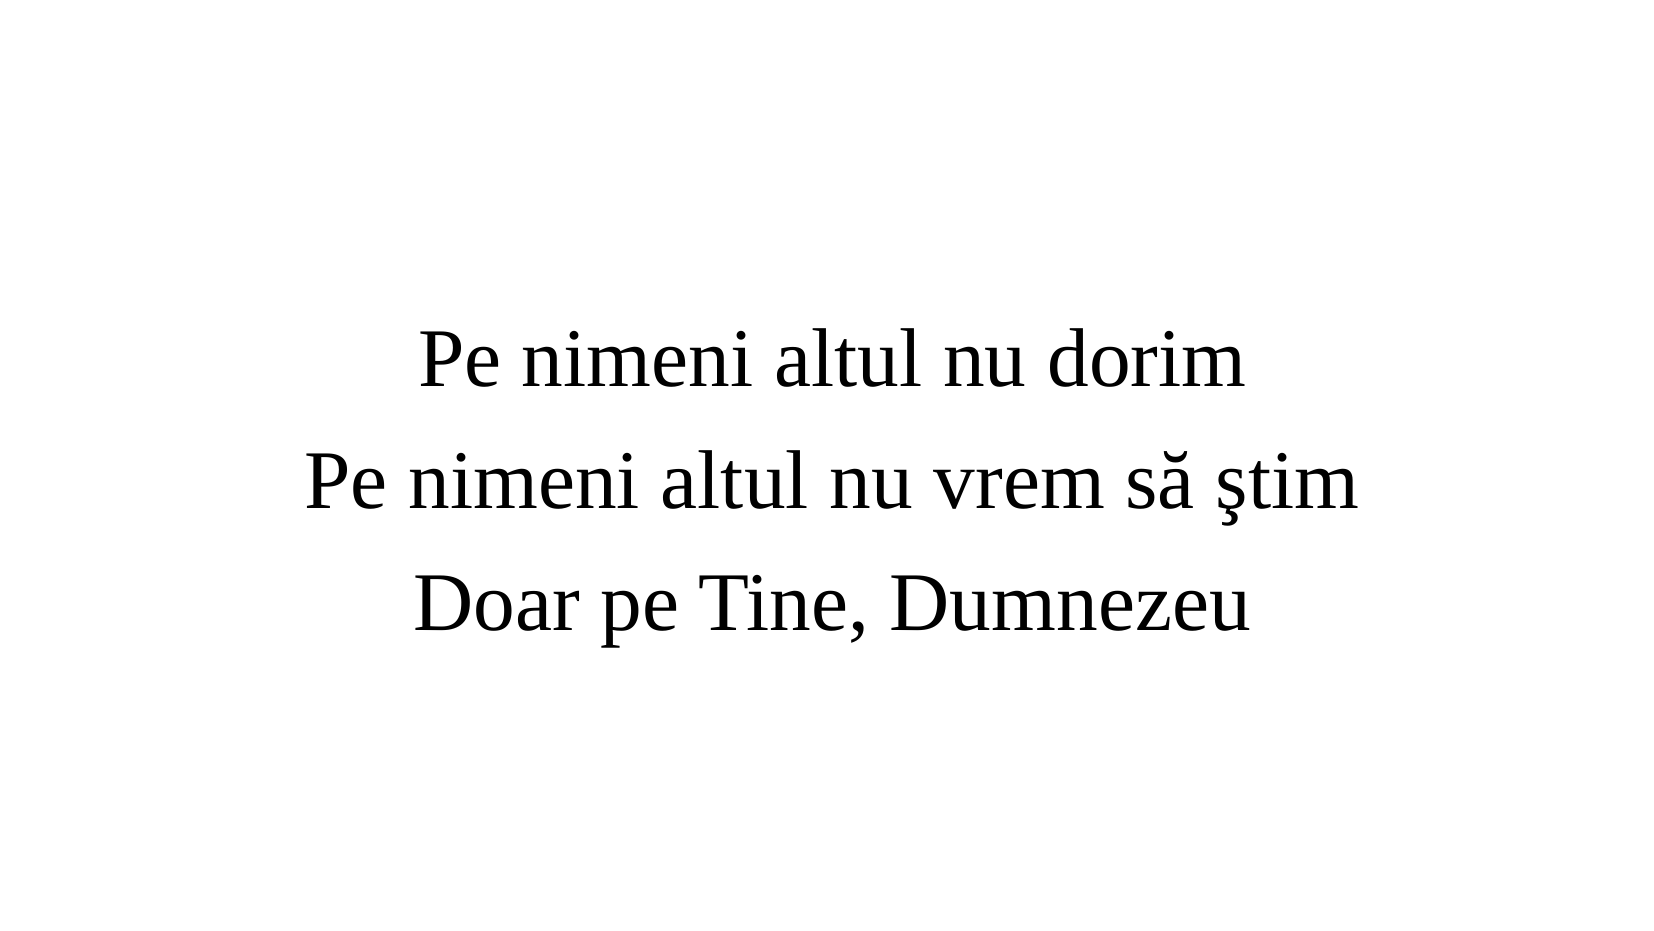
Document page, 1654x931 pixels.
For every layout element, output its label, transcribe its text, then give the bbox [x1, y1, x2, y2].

subtitle Pe nimeni altul nu dorim Pe nimeni altul nu vrem să ştim Doar pe Tine, Dumnezeu [94, 300, 1571, 650]
